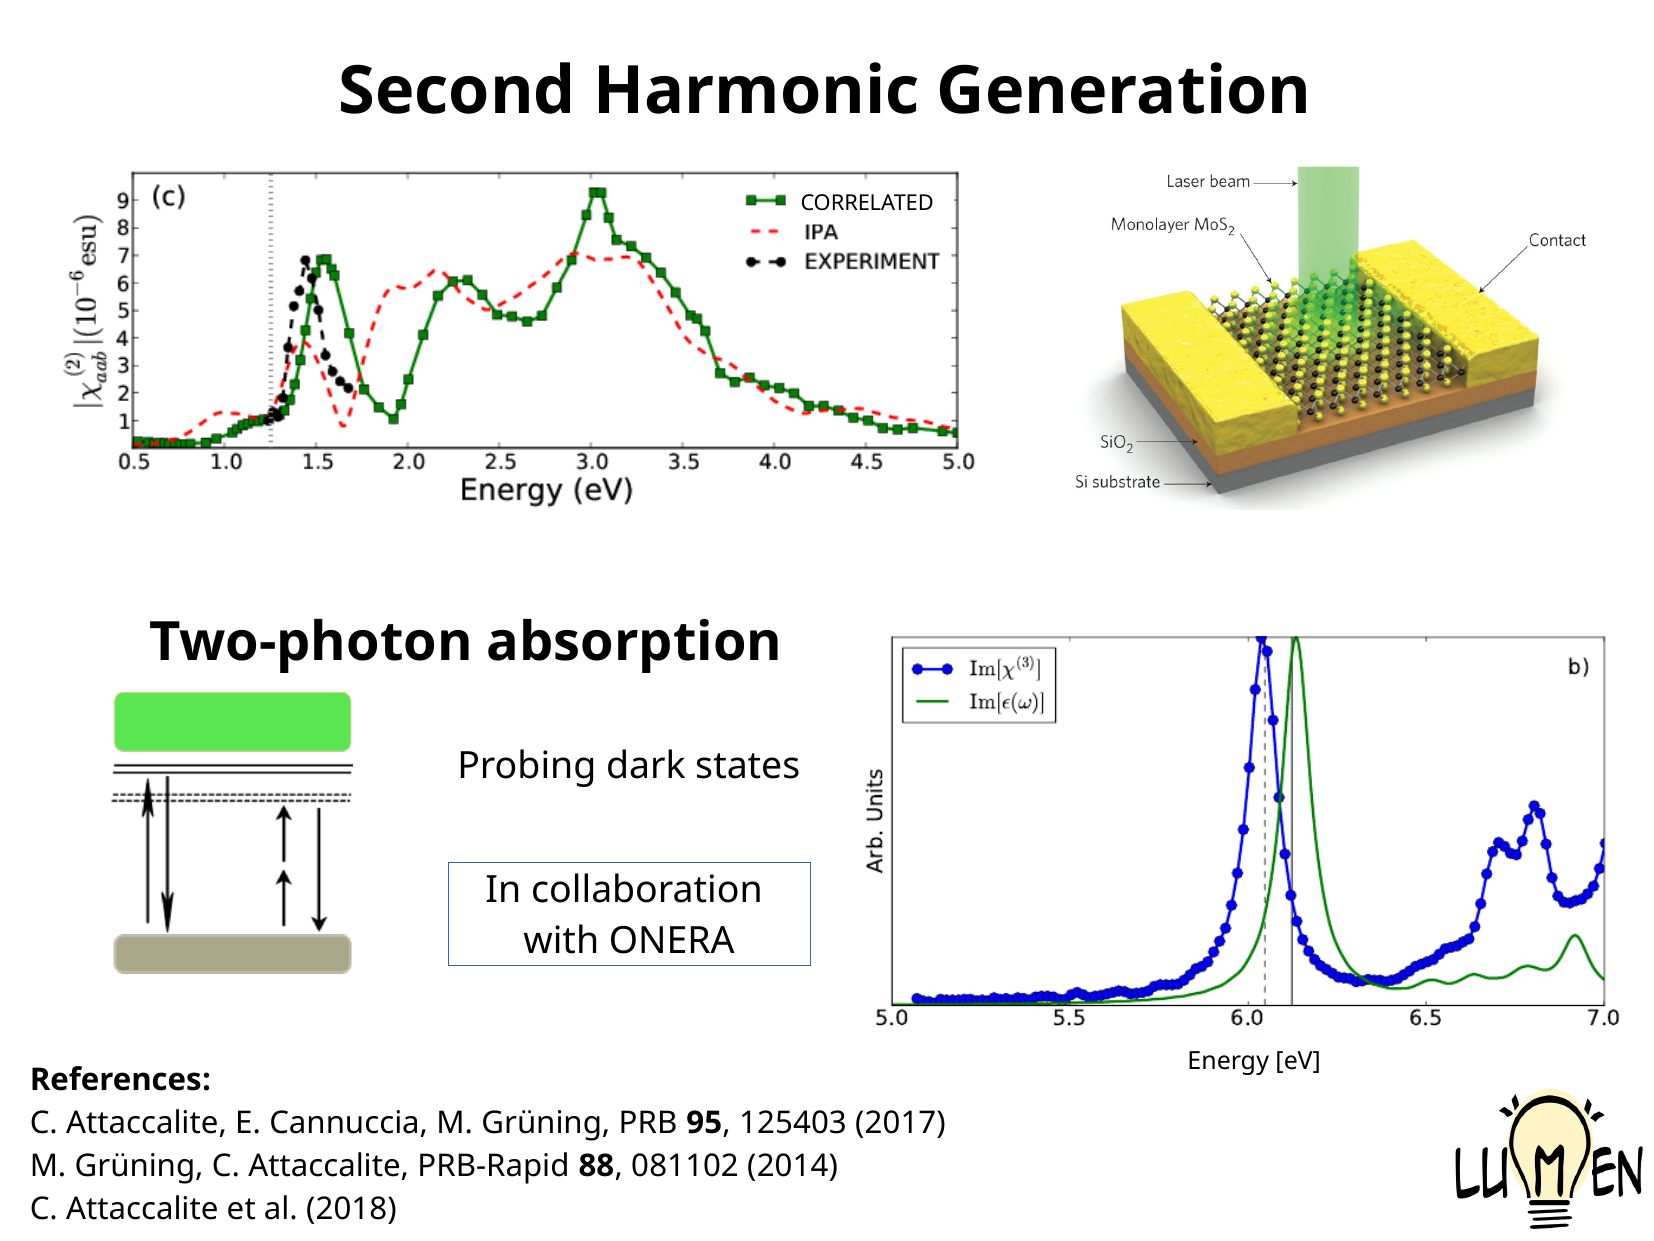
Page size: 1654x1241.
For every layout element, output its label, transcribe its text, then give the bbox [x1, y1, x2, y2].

text_box Energy [eV] [1172, 1035, 1351, 1086]
text_box CORRELATED [785, 180, 955, 222]
picture [0, 149, 1591, 556]
picture [1450, 1083, 1648, 1234]
text_box In collaboration with ONERA [448, 867, 811, 961]
text_box Two-photon absorption [2, 585, 931, 695]
picture [855, 629, 1634, 1056]
picture [100, 683, 364, 987]
text_box Probing dark states [448, 720, 811, 810]
text_box References: C. Attaccalite, E. Cannuccia, M. Grüning, PRB 95, 125403 (2017) M. Grüning, C. Attaccalite, PRB-Rapid 88, 081102 (2014) C. Attaccalite et al. (2018) [15, 1050, 1050, 1224]
title Second Harmonic Generation [17, 12, 1651, 163]
